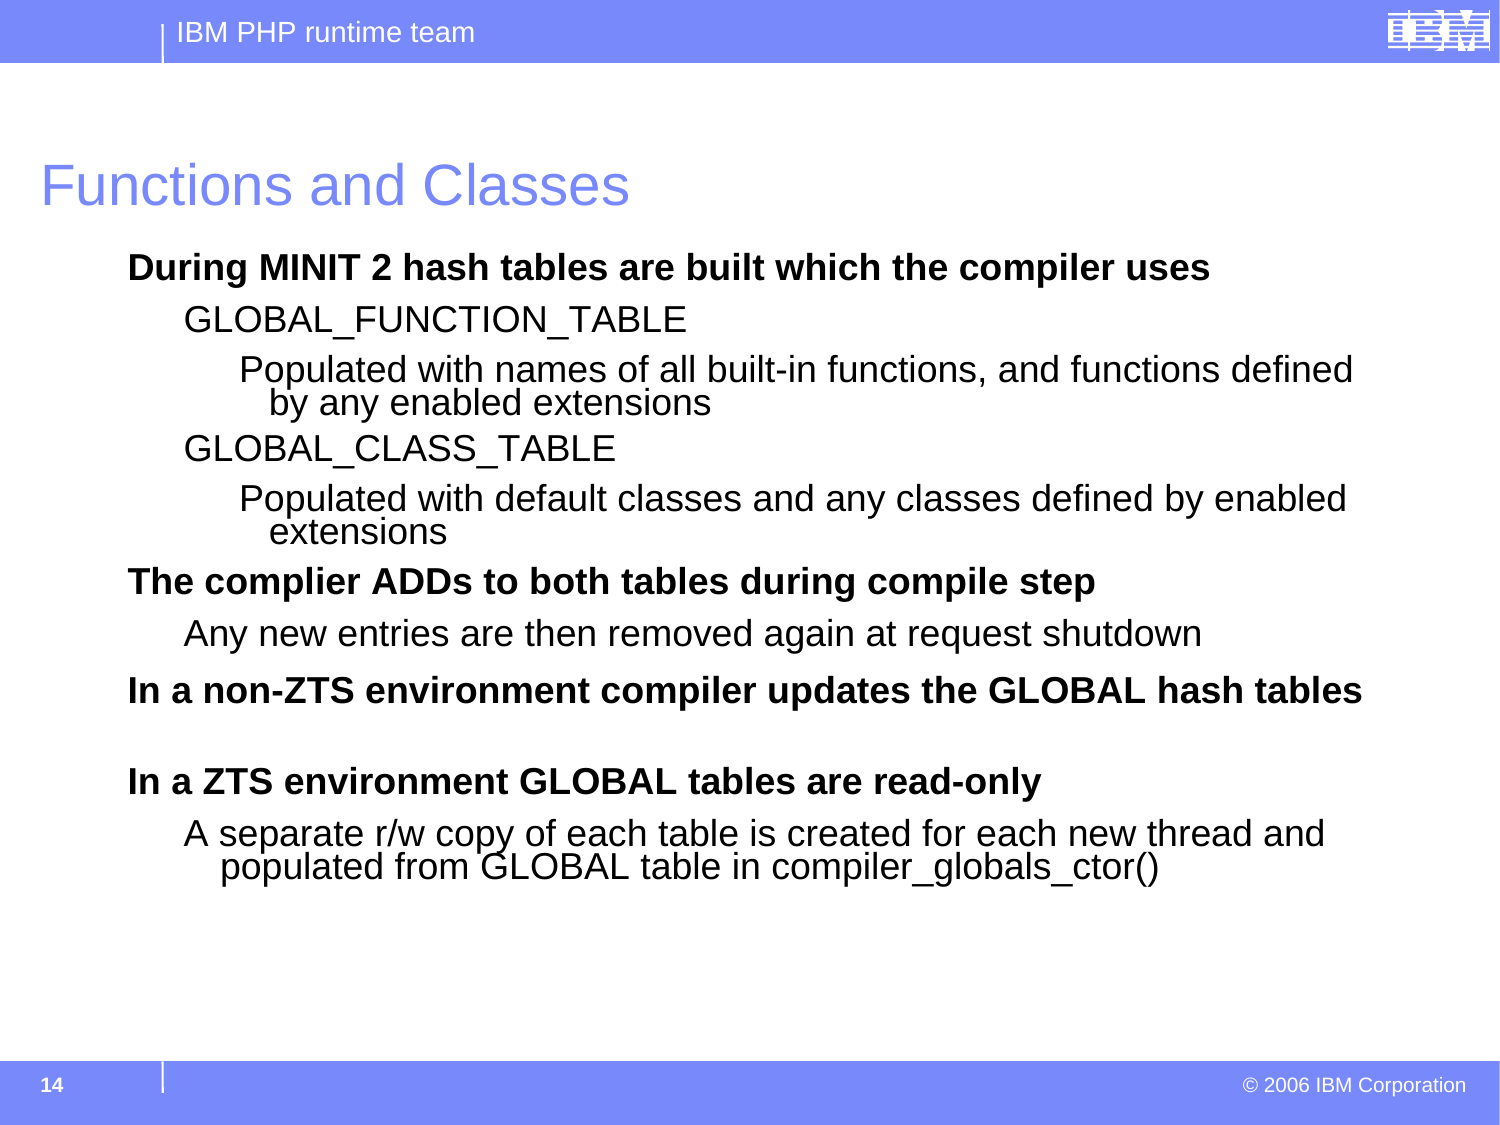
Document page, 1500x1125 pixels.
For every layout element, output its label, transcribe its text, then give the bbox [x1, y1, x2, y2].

title Functions and Classes [25, 123, 1378, 225]
list During MINIT 2 hash tables are built which the compiler uses GLOBAL_FUNCTION_TABLE Populated with names of all built-in functions, and functions defined by any enabled extensions GLOBAL_CLASS_TABLE Populated with default classes and any classes defined by enabled extensions The complier ADDs to both tables during compile step Any new entries are then removed again at request shutdown In a non-ZTS environment compiler updates the GLOBAL hash tables In a ZTS environment GLOBAL tables are read-only A separate r/w copy of each table is created for each new thread and populated from GLOBAL table in compiler_globals_ctor()‏ [112, 245, 1388, 1125]
